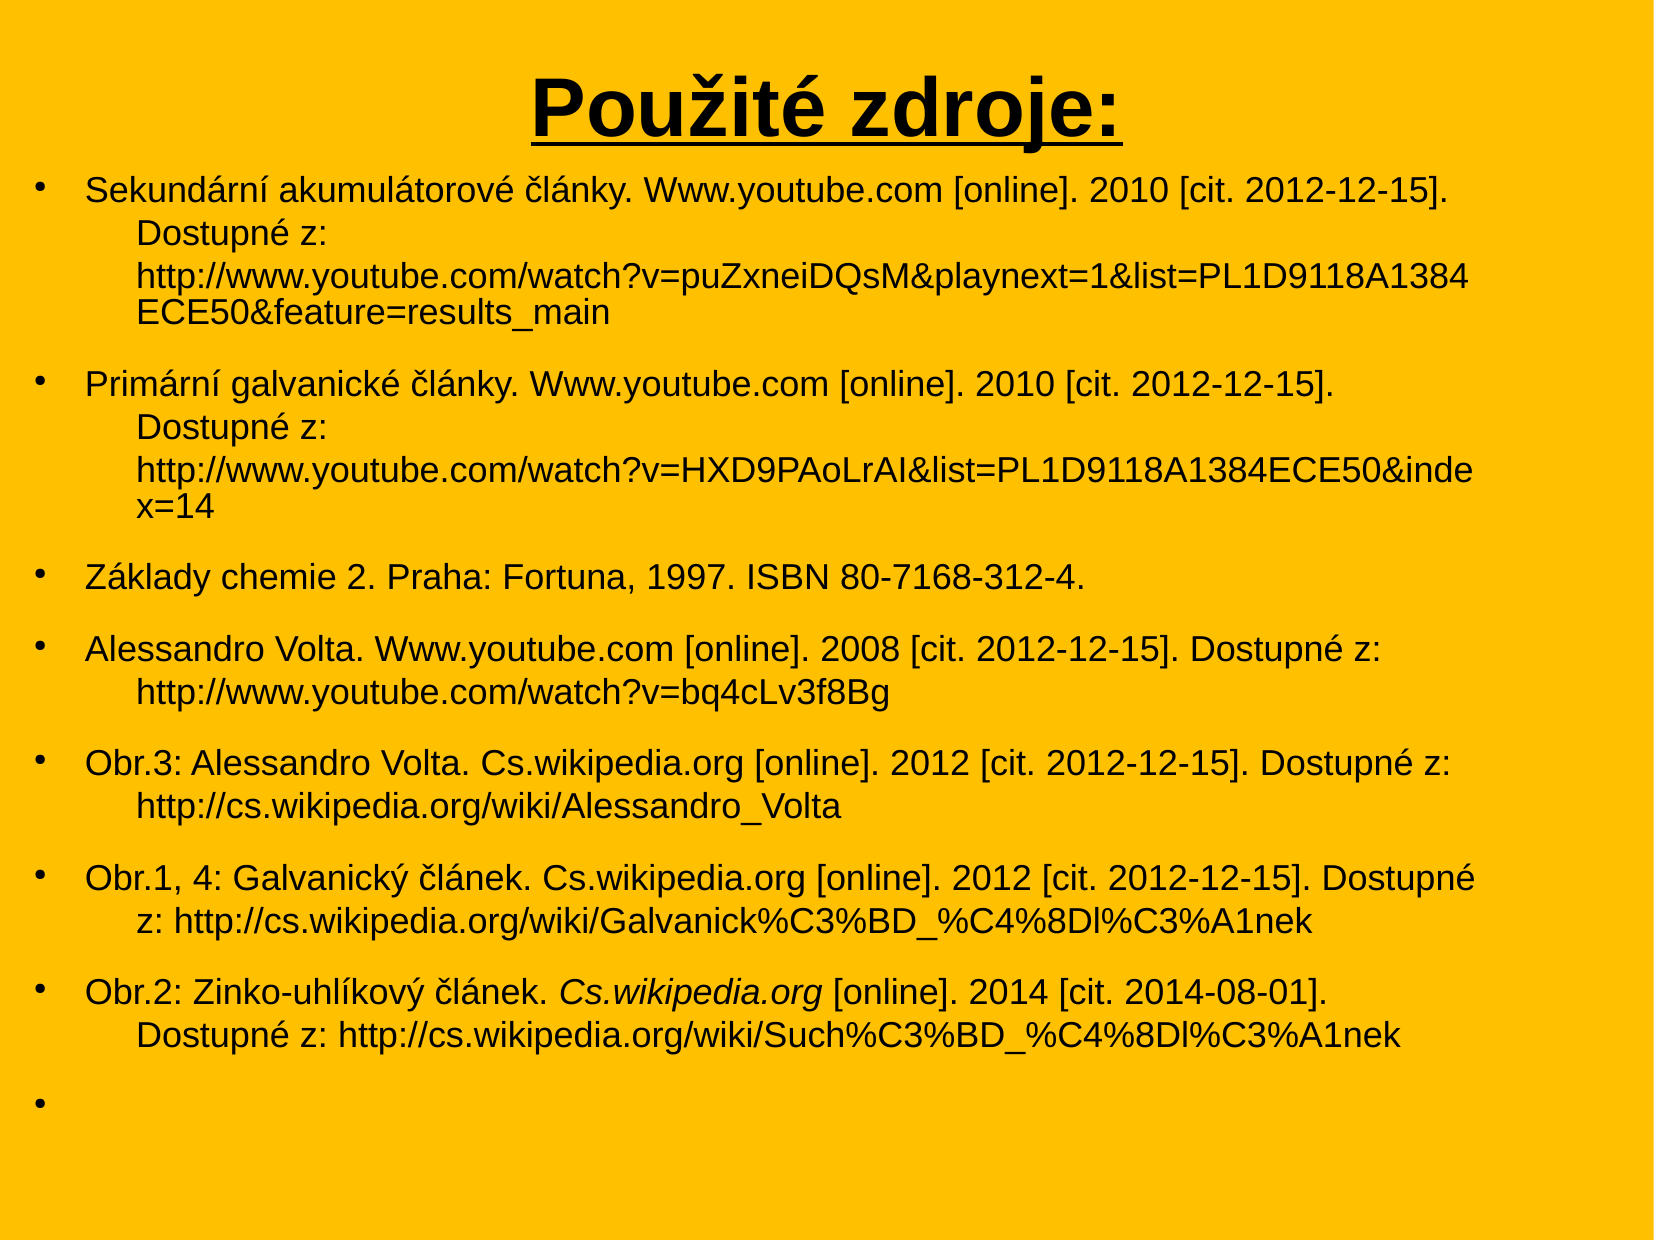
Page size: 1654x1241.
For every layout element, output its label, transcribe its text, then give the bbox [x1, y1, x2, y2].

title Použité zdroje: [82, 0, 1571, 207]
list Sekundární akumulátorové články. Www.youtube.com [online]. 2010 [cit. 2012-12-15]. Dostupné z: http://www.youtube.com/watch?v=puZxneiDQsM&playnext=1&list=PL1D9118A1384ECE50&feature=results_main Primární galvanické články. Www.youtube.com [online]. 2010 [cit. 2012-12-15]. Dostupné z: http://www.youtube.com/watch?v=HXD9PAoLrAI&list=PL1D9118A1384ECE50&index=14 Základy chemie 2. Praha: Fortuna, 1997. ISBN 80-7168-312-4. Alessandro Volta. Www.youtube.com [online]. 2008 [cit. 2012-12-15]. Dostupné z: http://www.youtube.com/watch?v=bq4cLv3f8Bg Obr.3: Alessandro Volta. Cs.wikipedia.org [online]. 2012 [cit. 2012-12-15]. Dostupné z: http://cs.wikipedia.org/wiki/Alessandro_Volta Obr.1, 4: Galvanický článek. Cs.wikipedia.org [online]. 2012 [cit. 2012-12-15]. Dostupné z: http://cs.wikipedia.org/wiki/Galvanick%C3%BD_%C4%8Dl%C3%A1nek Obr.2: Zinko-uhlíkový článek. Cs.wikipedia.org [online]. 2014 [cit. 2014-08-01]. Dostupné z: http://cs.wikipedia.org/wiki/Such%C3%BD_%C4%8Dl%C3%A1nek [0, 166, 1489, 1074]
